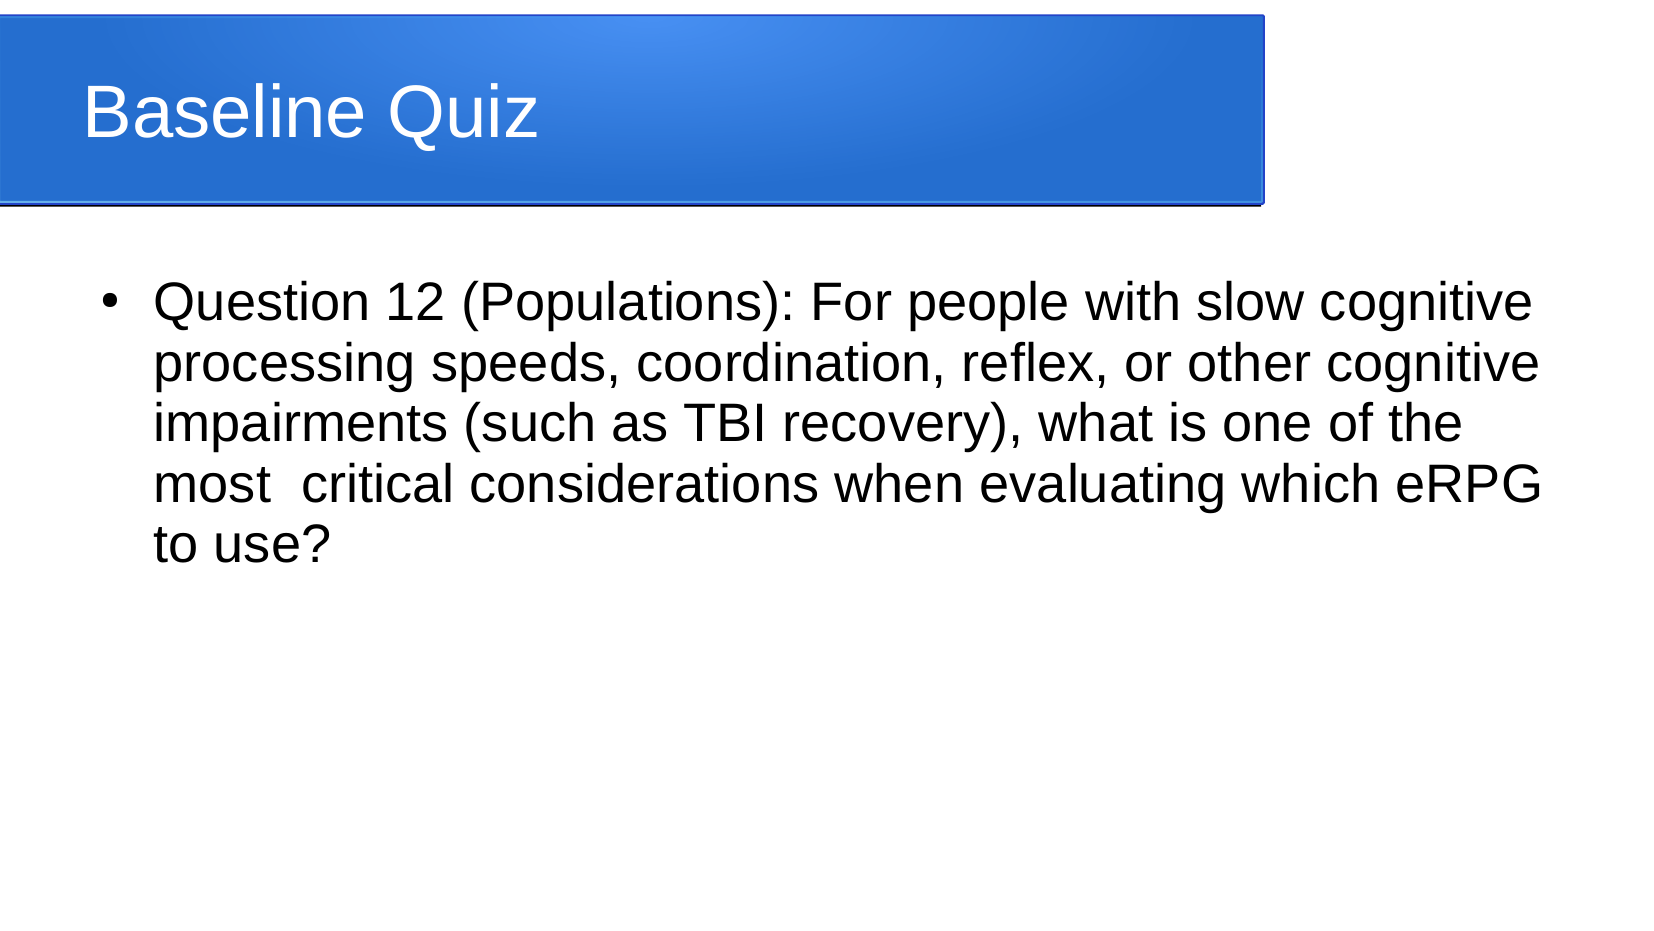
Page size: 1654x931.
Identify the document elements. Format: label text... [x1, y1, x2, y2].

title Baseline Quiz [82, 35, 1235, 189]
list Question 12 (Populations): For people with slow cognitive processing speeds, coordination, reflex, or other cognitive impairments (such as TBI recovery), what is one of the most critical considerations when evaluating which eRPG to use? [82, 271, 1571, 851]
